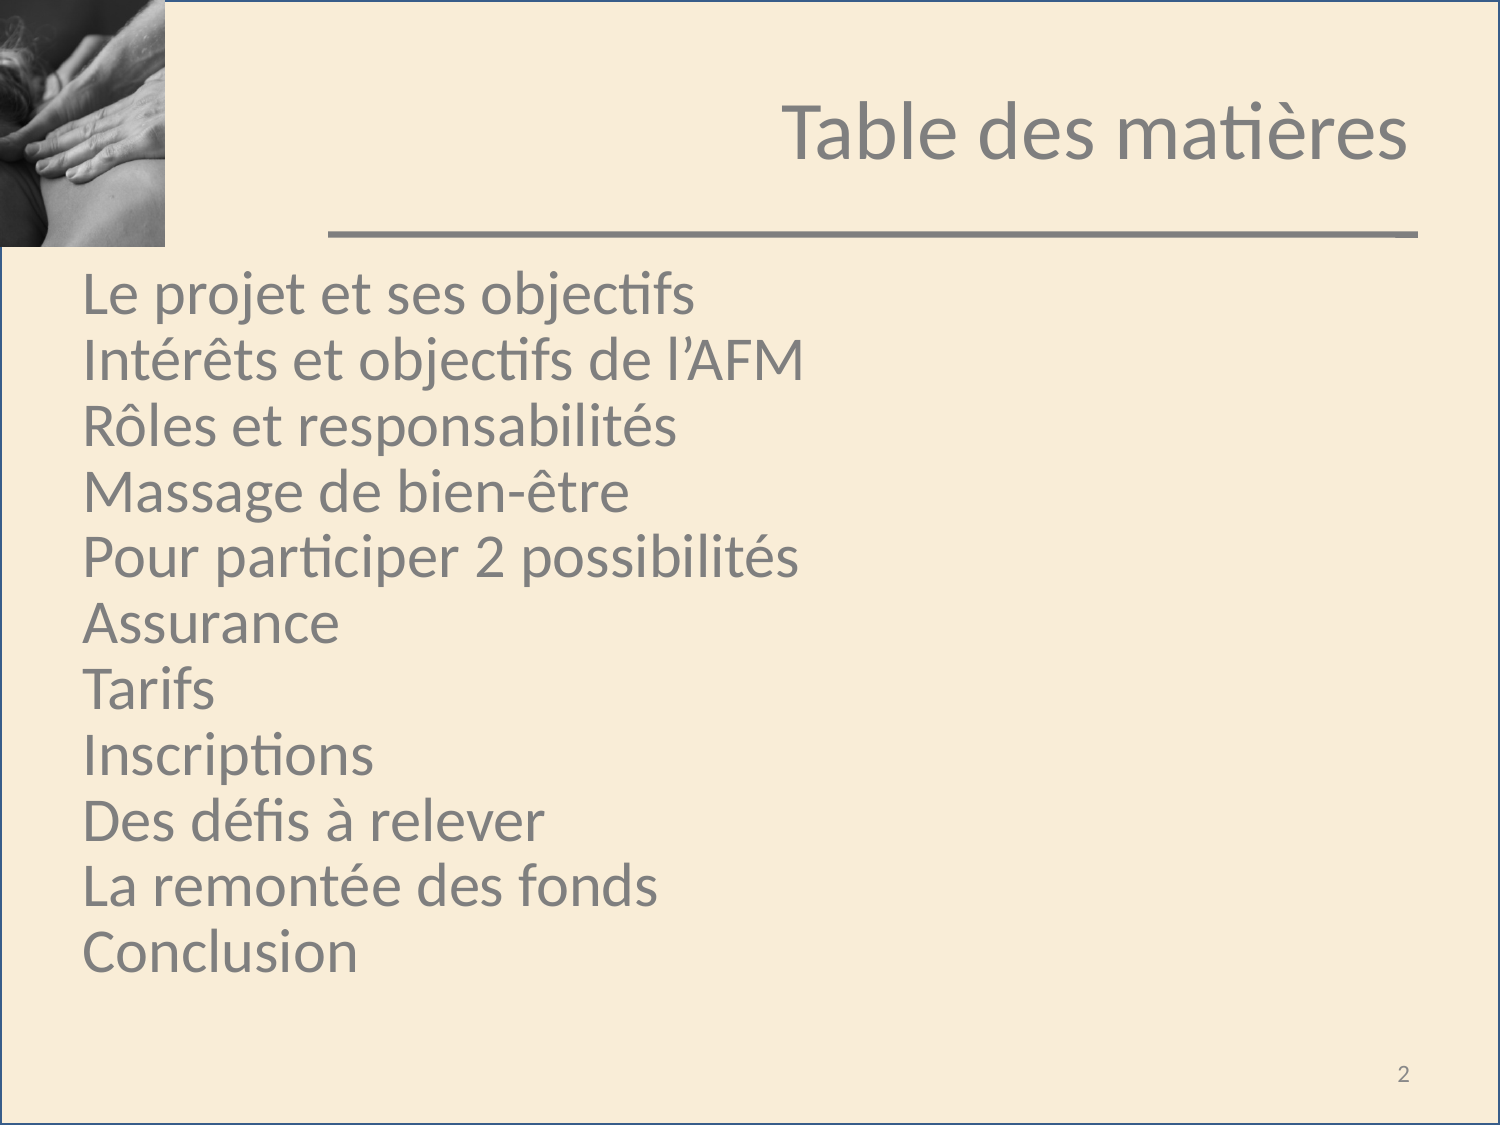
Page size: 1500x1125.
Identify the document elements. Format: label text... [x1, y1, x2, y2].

text_box <numéro> [1074, 1042, 1426, 1103]
picture [0, 0, 165, 247]
title Table des matières [75, 45, 1426, 233]
list Le projet et ses objectifs Intérêts et objectifs de l’AFM Rôles et responsabilités Massage de bien-être Pour participer 2 possibilités Assurance Tarifs Inscriptions Des défis à relever La remontée des fonds Conclusion [67, 267, 1418, 1093]
